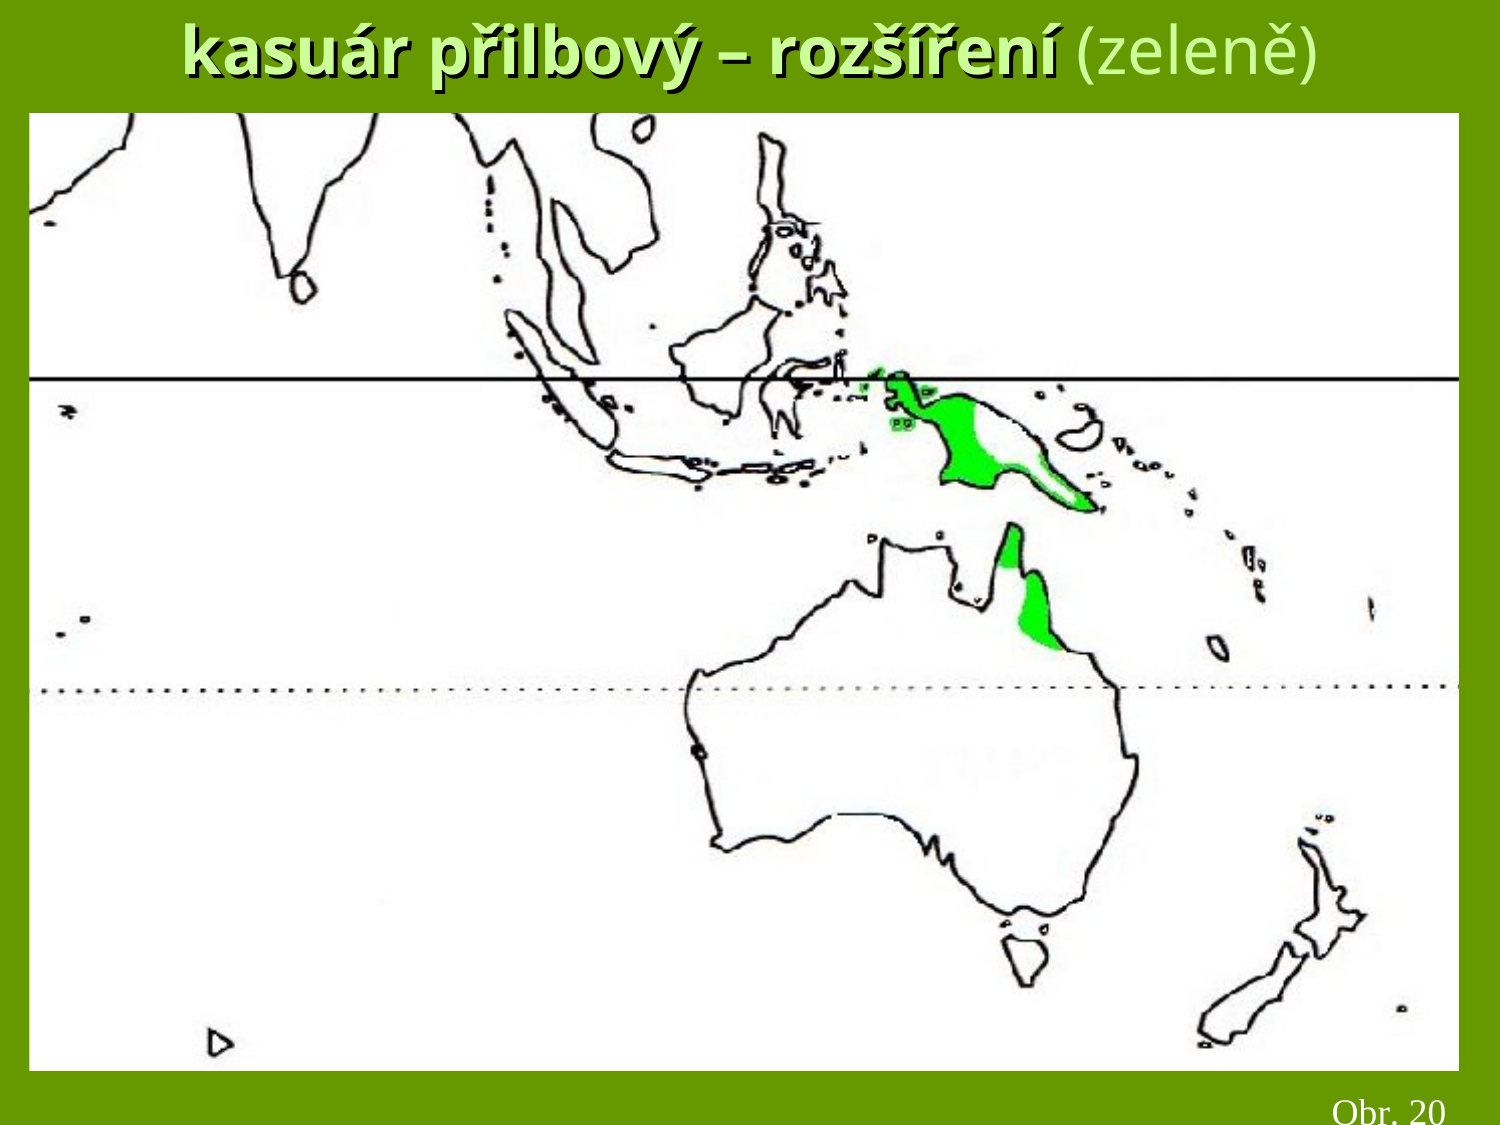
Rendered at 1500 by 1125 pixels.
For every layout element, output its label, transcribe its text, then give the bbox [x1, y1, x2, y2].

text_box Obr. 20 [1432, 1102, 1441, 1124]
text_box kasuár přilbový – rozšíření (zeleně) [0, 0, 1500, 96]
text_box Obr. 20 [1316, 1080, 1500, 1125]
text_box Obr. 20 [1336, 1102, 1353, 1124]
picture [29, 113, 1459, 1071]
